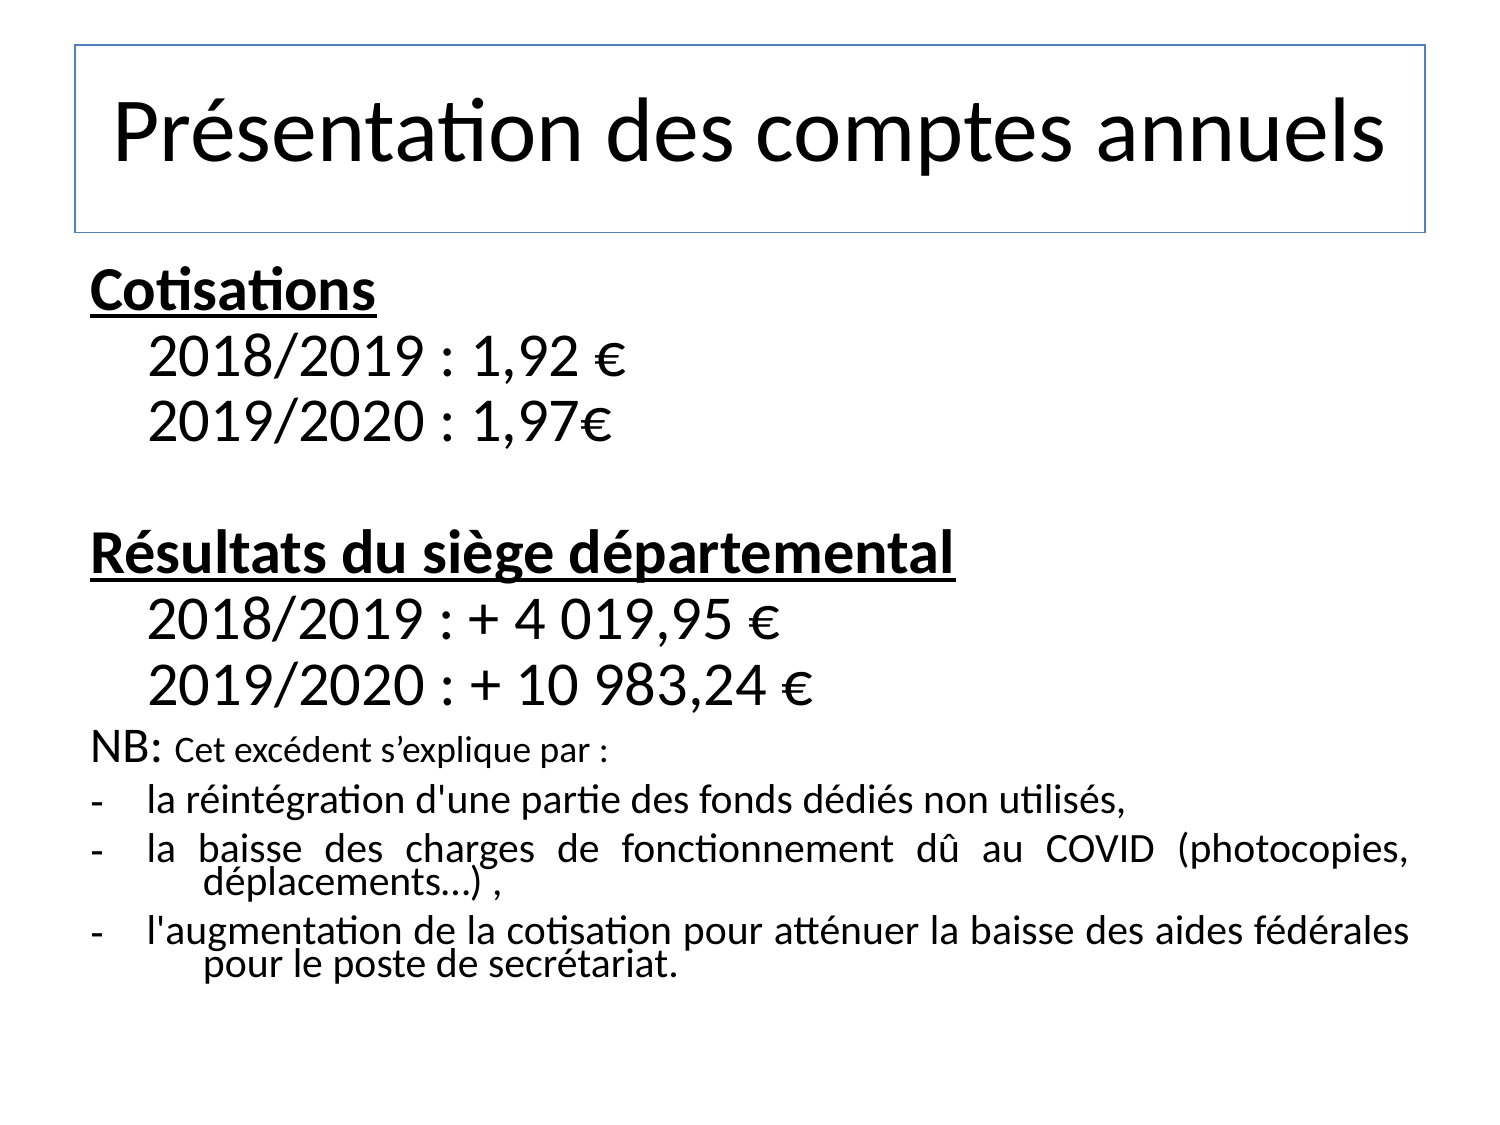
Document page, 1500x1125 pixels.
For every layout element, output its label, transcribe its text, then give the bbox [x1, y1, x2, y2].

text_box Cotisations 2018/2019 : 1,92 € 2019/2020 : 1,97€ Résultats du siège départemental 2018/2019 : + 4 019,95 € 2019/2020 : + 10 983,24 € NB: Cet excédent s’explique par : la réintégration d'une partie des fonds dédiés non utilisés, la baisse des charges de fonctionnement dû au COVID (photocopies, déplacements…) , l'augmentation de la cotisation pour atténuer la baisse des aides fédérales pour le poste de secrétariat. [75, 262, 1426, 1059]
text_box Présentation des comptes annuels [75, 45, 1426, 233]
